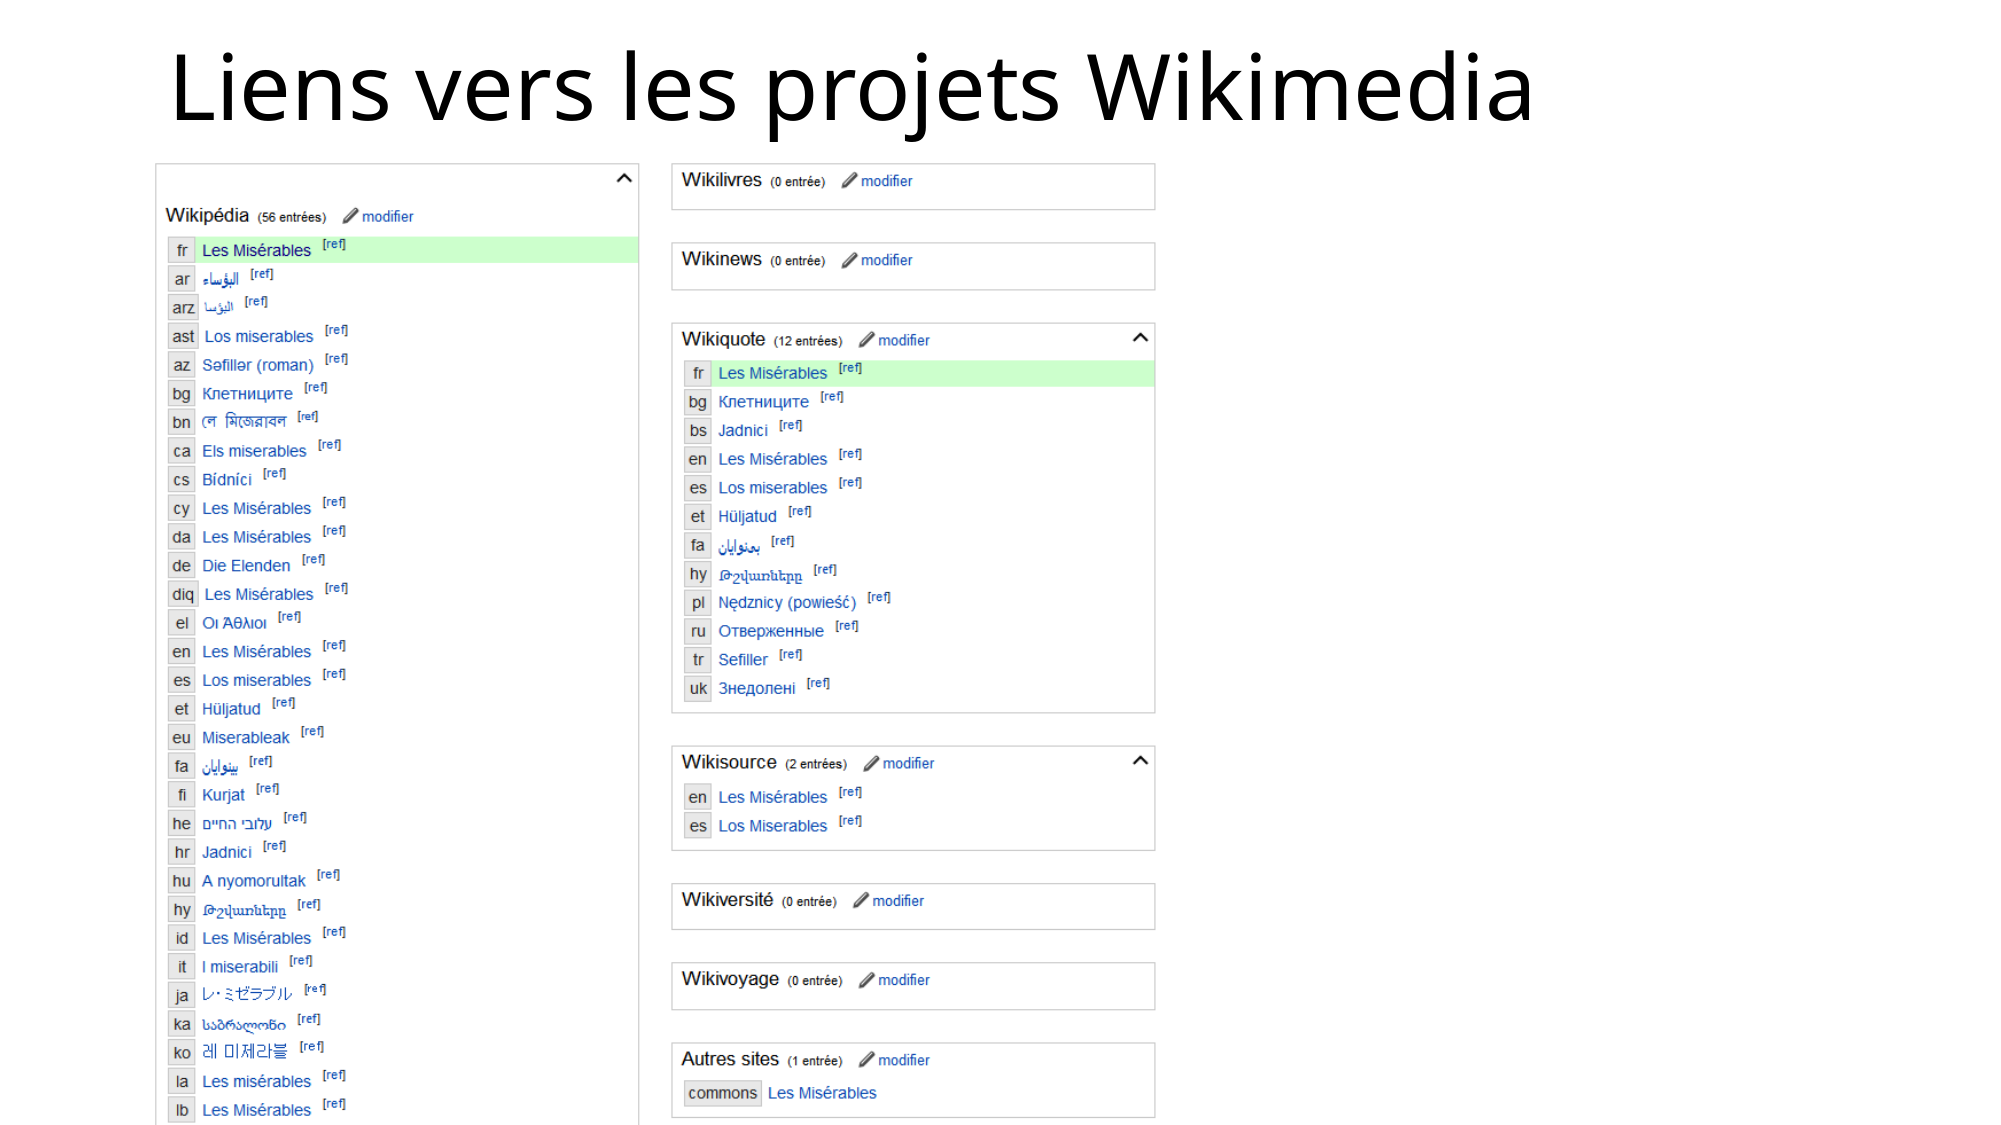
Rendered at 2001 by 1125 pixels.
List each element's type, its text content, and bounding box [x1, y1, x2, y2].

title Liens vers les projets Wikimedia [153, 18, 1879, 164]
picture [153, 161, 1159, 1125]
